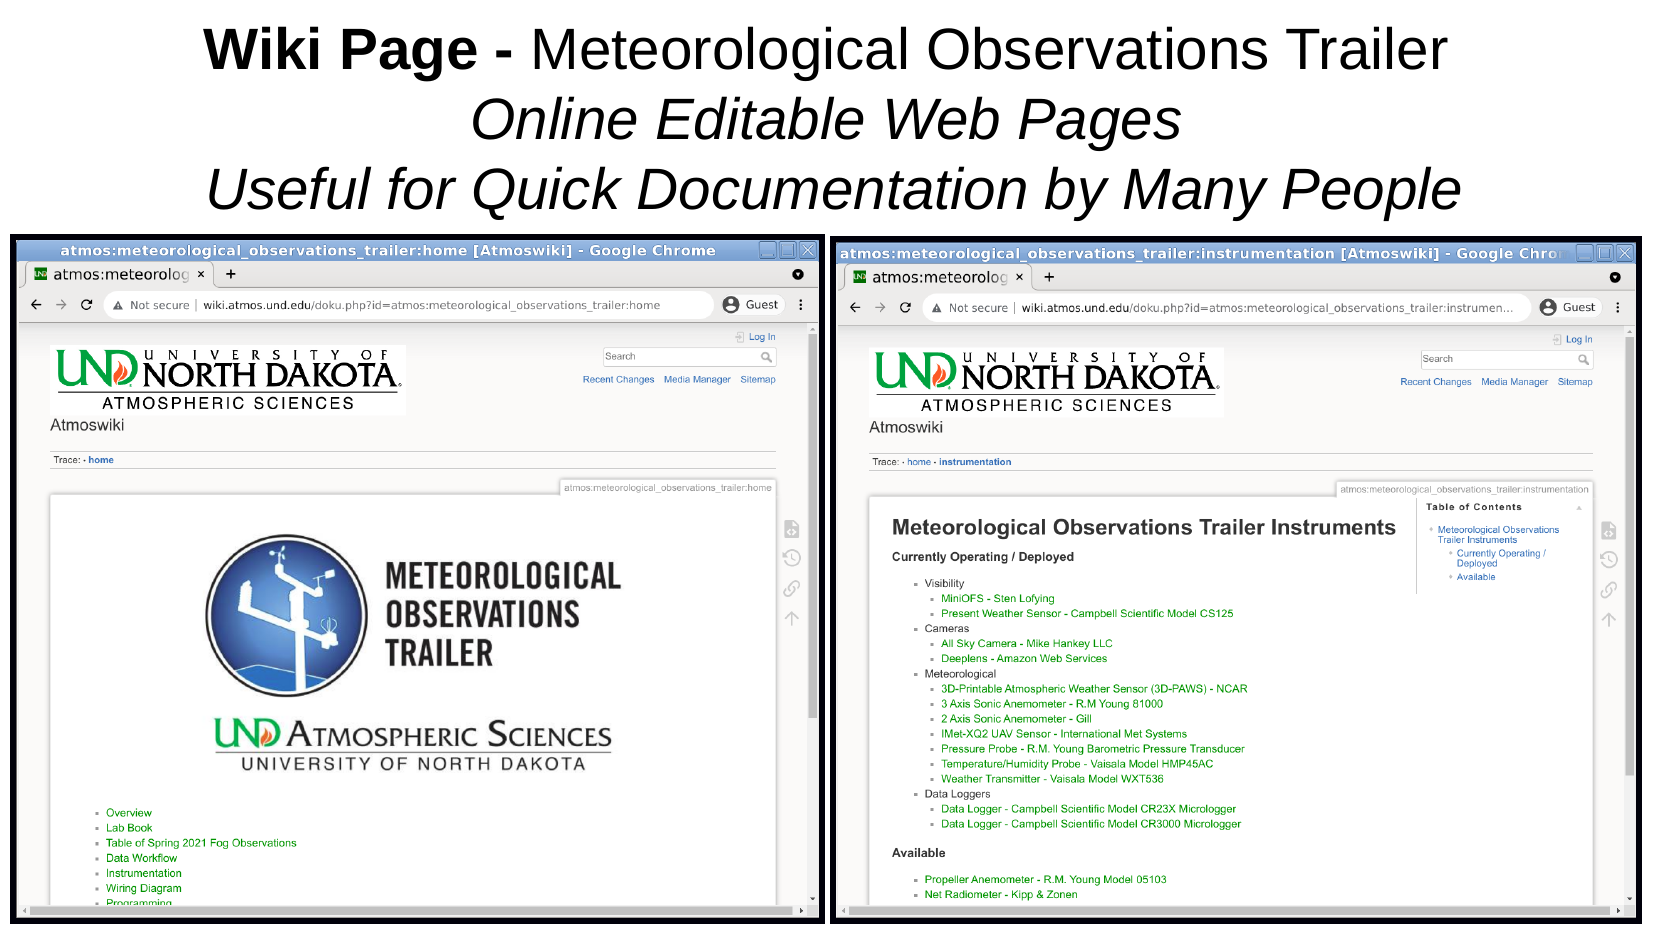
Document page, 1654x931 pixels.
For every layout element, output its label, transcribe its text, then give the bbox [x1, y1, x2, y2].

picture [835, 242, 1637, 918]
picture [16, 240, 820, 918]
text_box Wiki Page - Meteorological Observations Trailer Online Editable Web Pages Useful for Quick Documentation by Many People [0, 7, 1654, 226]
